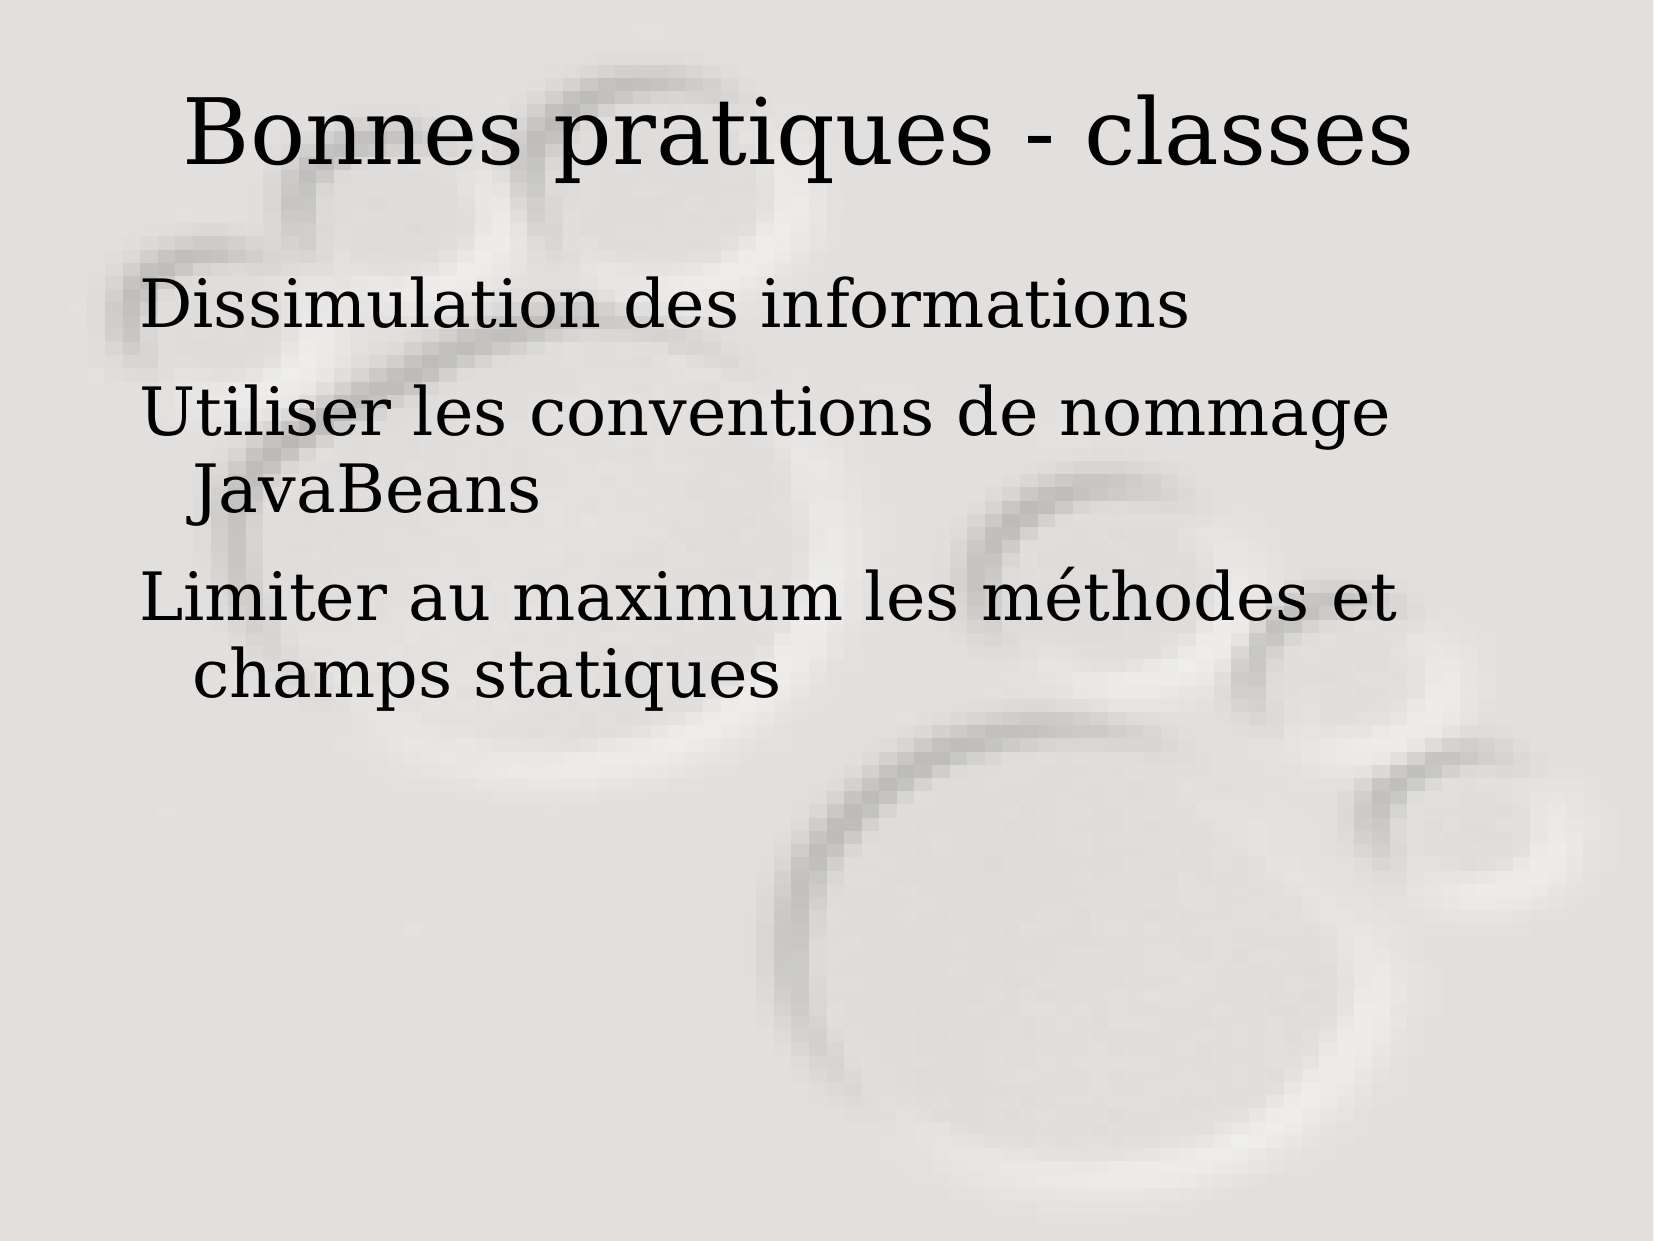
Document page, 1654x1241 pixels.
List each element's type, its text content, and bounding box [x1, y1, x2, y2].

picture [0, 0, 1654, 1241]
title Bonnes pratiques - classes [93, 29, 1506, 237]
list Dissimulation des informations Utiliser les conventions de nommage JavaBeans Limiter au maximum les méthodes et champs statiques [121, 265, 1534, 1127]
